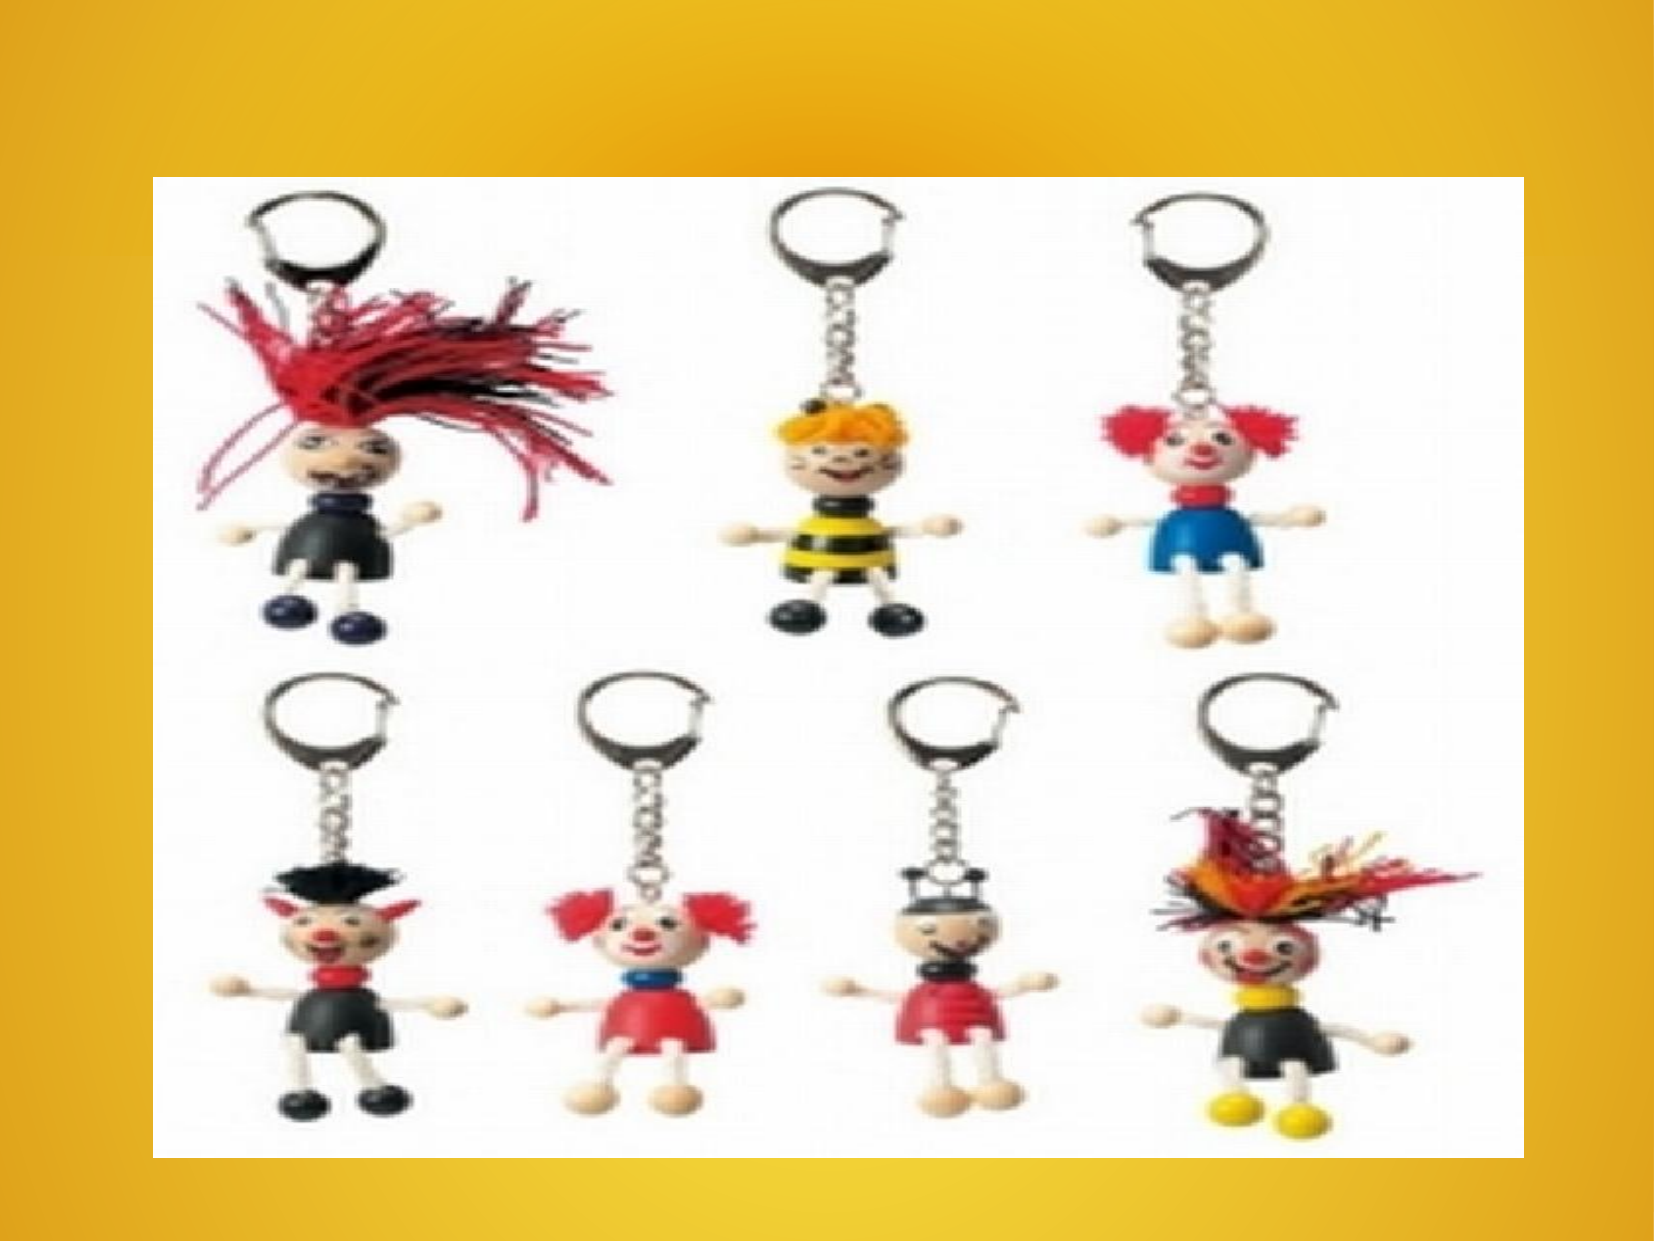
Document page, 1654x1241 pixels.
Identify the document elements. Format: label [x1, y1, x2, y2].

picture [153, 177, 1524, 1158]
